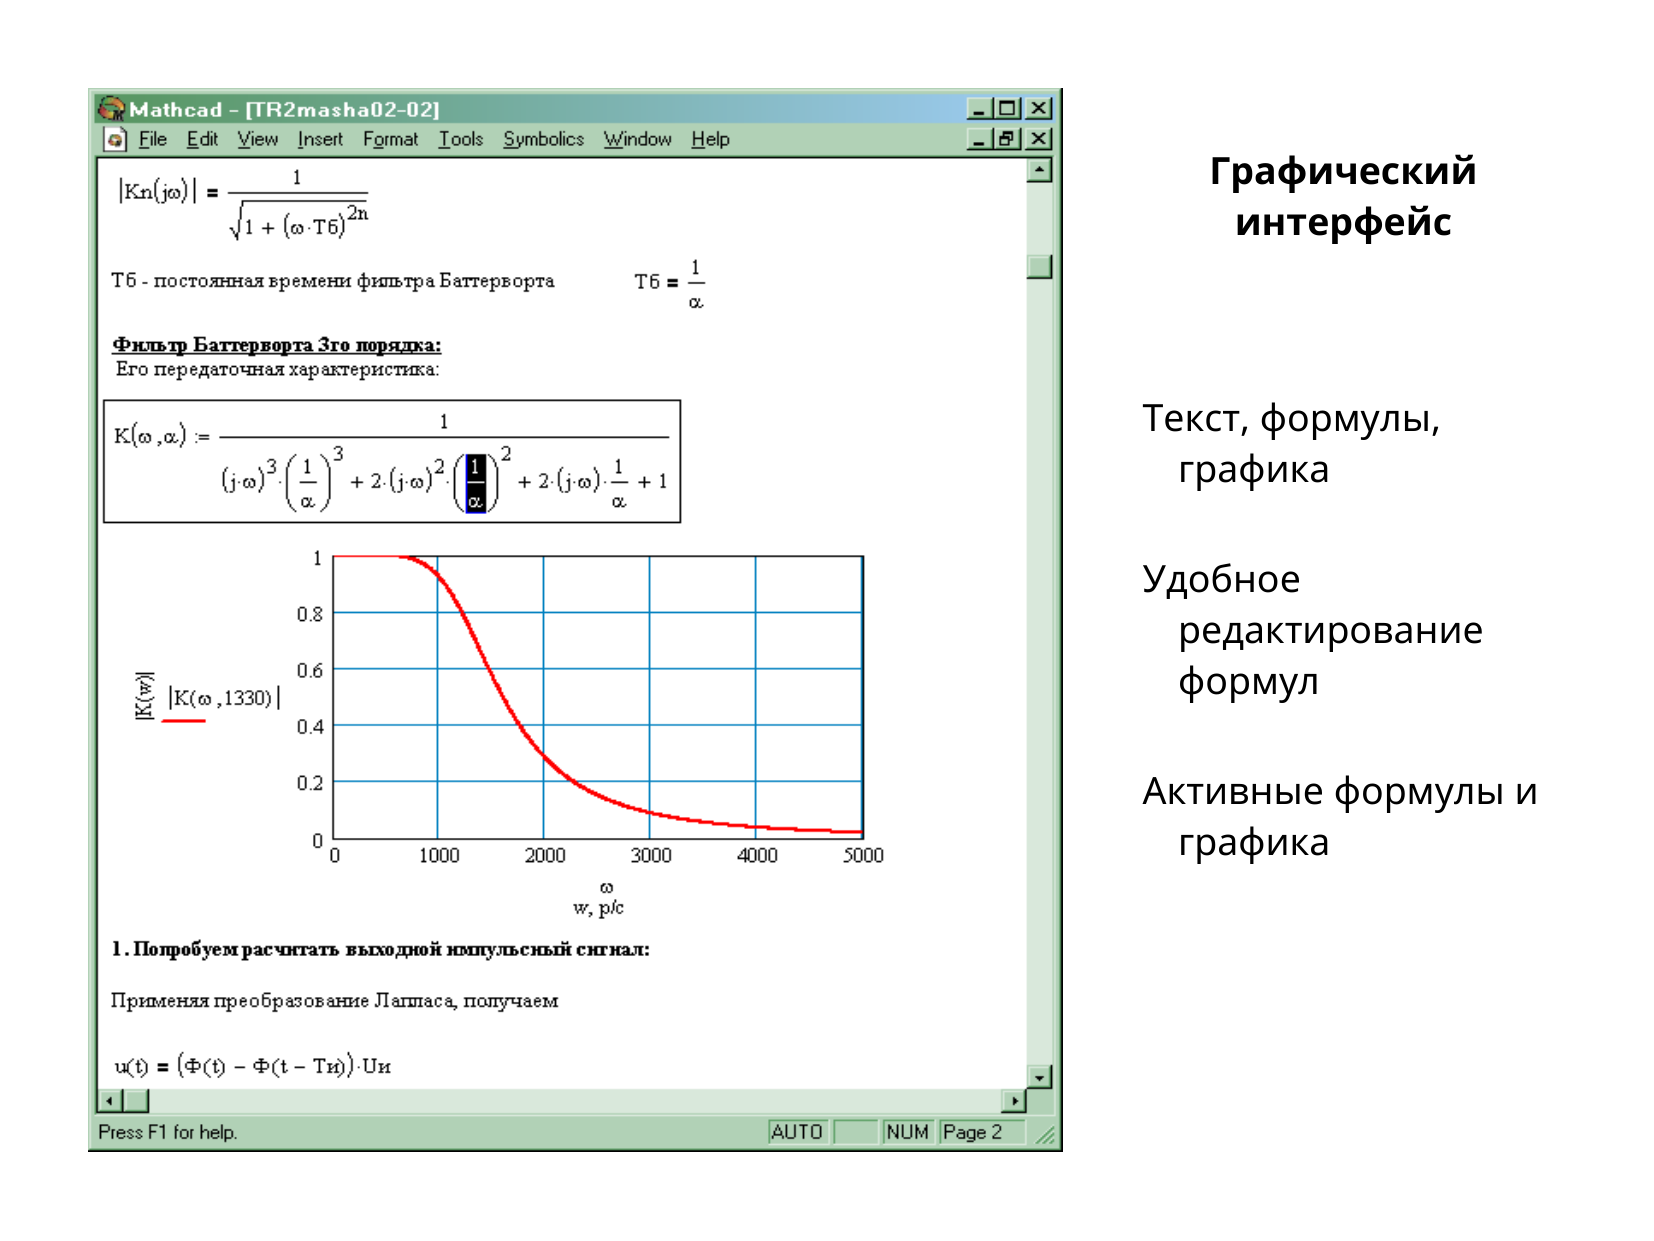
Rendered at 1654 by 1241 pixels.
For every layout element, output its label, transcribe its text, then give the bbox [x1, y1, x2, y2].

text_box Текст, формулы, графика Удобное редактирование формул Активные формулы и графика [1092, 383, 1595, 1004]
picture [88, 88, 1063, 1152]
text_box Графический интерфейс [1151, 145, 1536, 297]
